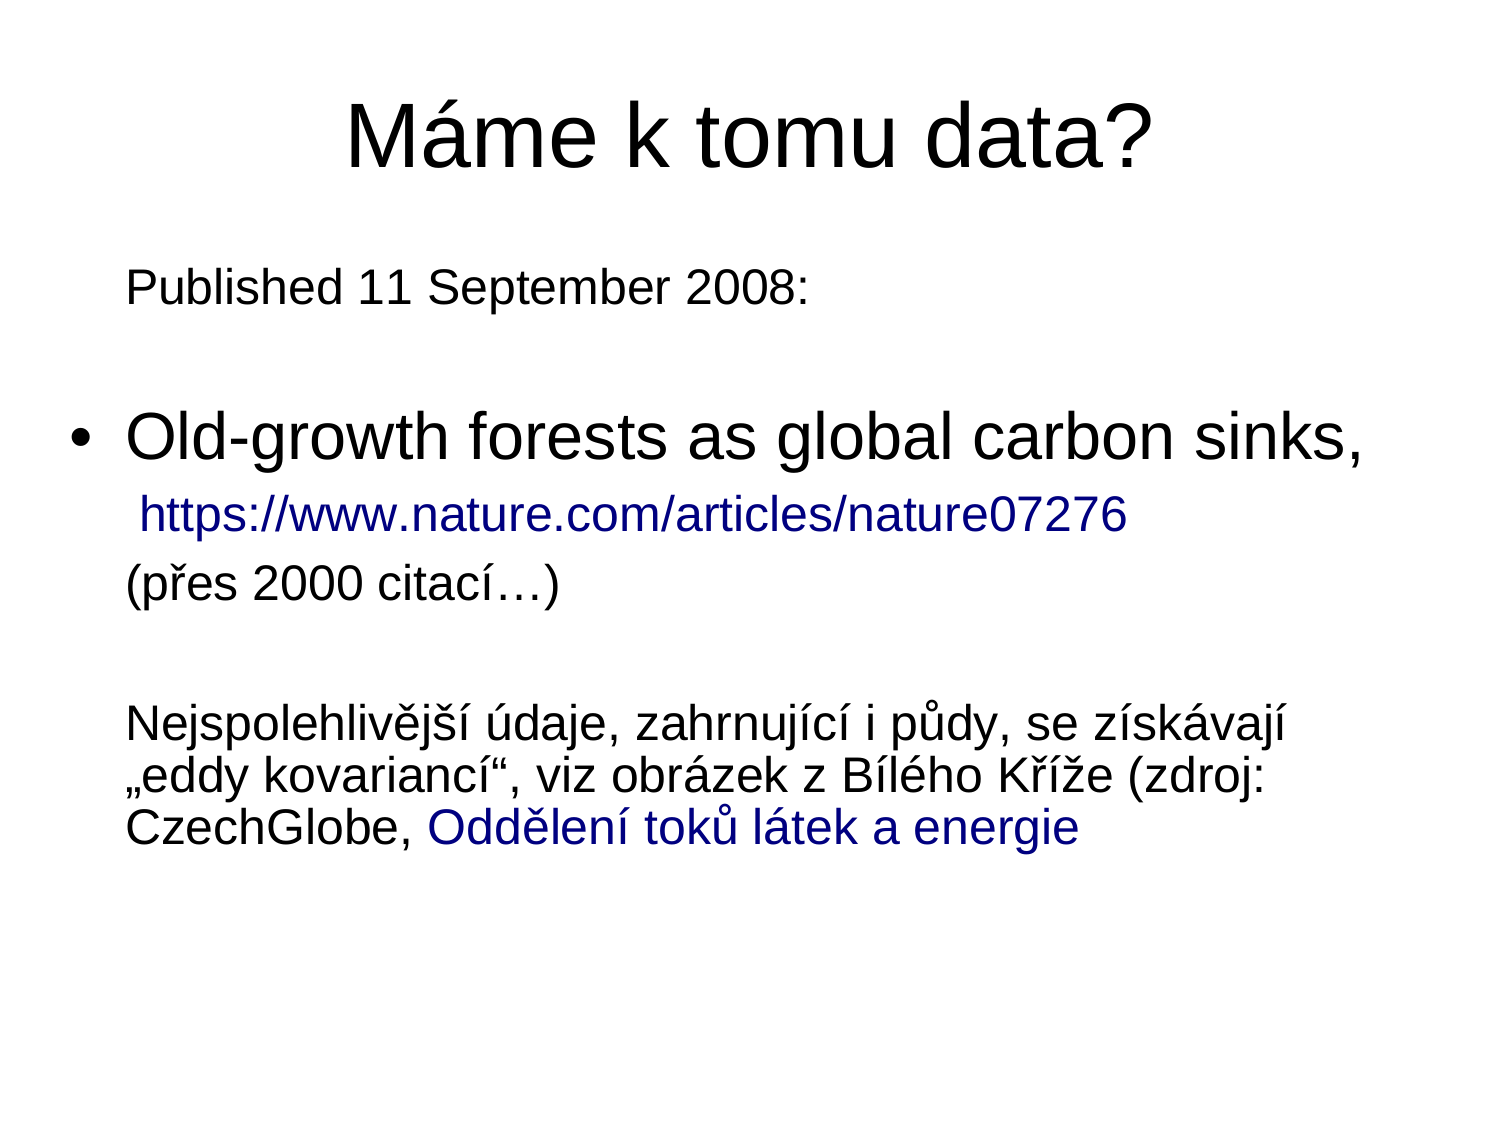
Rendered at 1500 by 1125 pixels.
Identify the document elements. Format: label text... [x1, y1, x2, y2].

list Published 11 September 2008: Old-growth forests as global carbon sinks, https://www.nature.com/articles/nature07276 (přes 2000 citací…) Nejspolehlivější údaje, zahrnující i půdy, se získávají „eddy kovariancí“, viz obrázek z Bílého Kříže (zdroj: CzechGlobe, Oddělení toků látek a energie [69, 263, 1420, 927]
title Máme k tomu data? [75, 44, 1425, 233]
